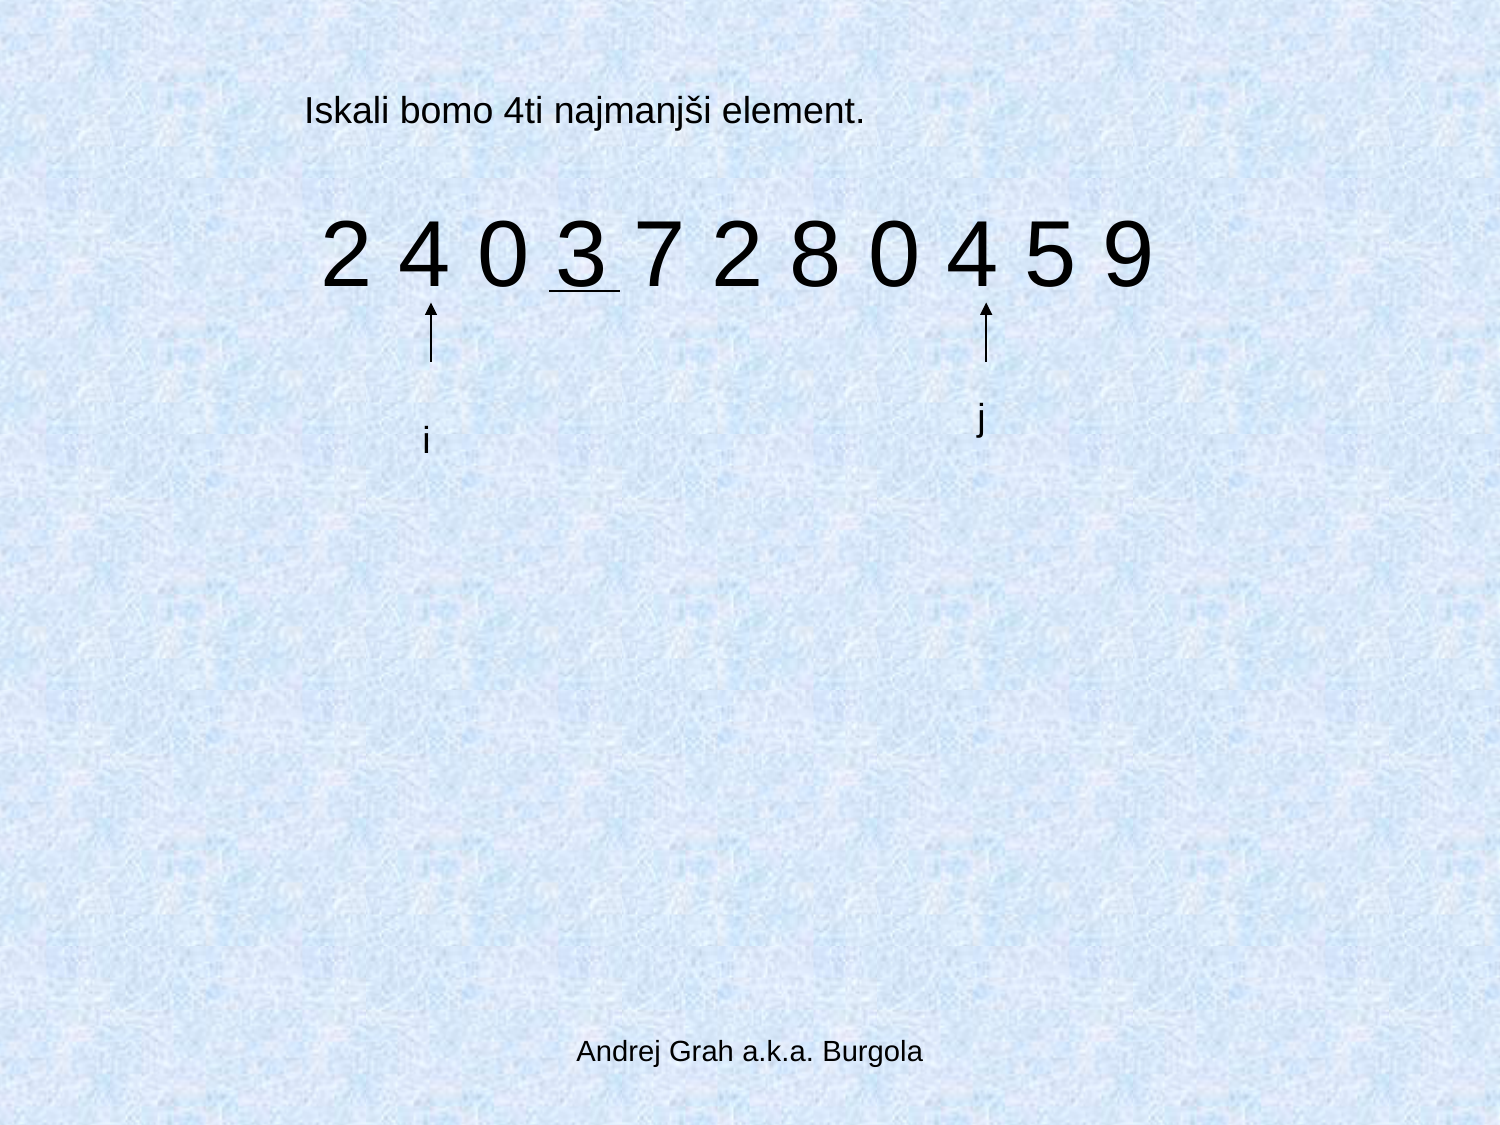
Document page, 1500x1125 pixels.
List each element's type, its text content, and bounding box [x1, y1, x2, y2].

text_box 2 4 0 3 7 2 8 0 4 5 9 [194, 184, 1282, 313]
text_box j [962, 385, 1001, 446]
text_box Andrej Grah a.k.a. Burgola [512, 1024, 988, 1103]
text_box Iskali bomo 4ti najmanjši element. [289, 78, 1211, 139]
text_box i [407, 408, 446, 470]
picture [0, 0, 1500, 1125]
